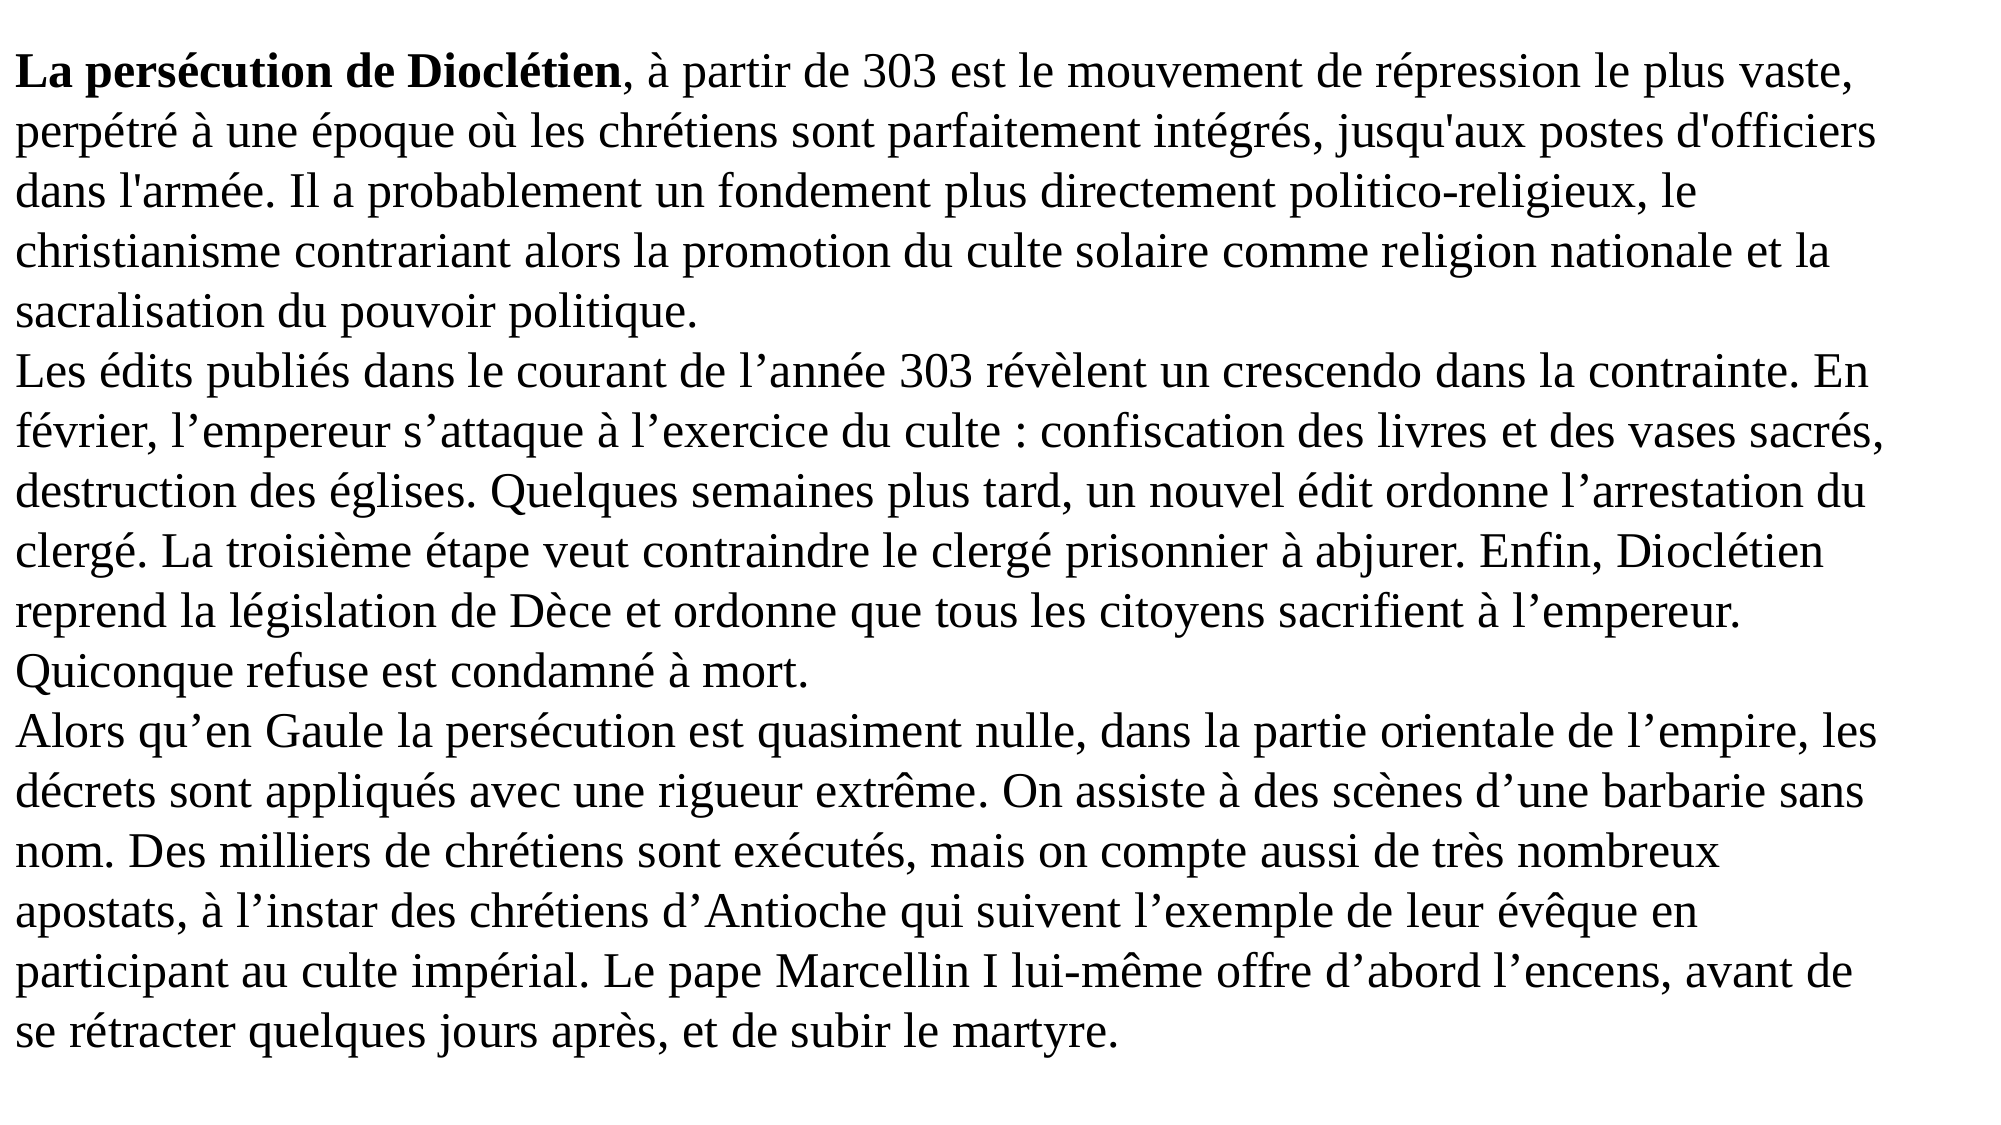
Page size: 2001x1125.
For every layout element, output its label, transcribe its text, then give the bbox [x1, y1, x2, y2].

text_box La persécution de Dioclétien, à partir de 303 est le mouvement de répression le plus vaste, perpétré à une époque où les chrétiens sont parfaitement intégrés, jusqu'aux postes d'officiers dans l'armée. Il a probablement un fondement plus directement politico-religieux, le christianisme contrariant alors la promotion du culte solaire comme religion nationale et la sacralisation du pouvoir politique. Les édits publiés dans le courant de l’année 303 révèlent un crescendo dans la contrainte. En février, l’empereur s’attaque à l’exercice du culte : confiscation des livres et des vases sacrés, destruction des églises. Quelques semaines plus tard, un nouvel édit ordonne l’arrestation du clergé. La troisième étape veut contraindre le clergé prisonnier à abjurer. Enfin, Dioclétien reprend la législation de Dèce et ordonne que tous les citoyens sacrifient à l’empereur. Quiconque refuse est condamné à mort. Alors qu’en Gaule la persécution est quasiment nulle, dans la partie orientale de l’empire, les décrets sont appliqués avec une rigueur extrême. On assiste à des scènes d’une barbarie sans nom. Des milliers de chrétiens sont exécutés, mais on compte aussi de très nombreux apostats, à l’instar des chrétiens d’Antioche qui suivent l’exemple de leur évêque en participant au culte impérial. Le pape Marcellin I lui-même offre d’abord l’encens, avant de se rétracter quelques jours après, et de subir le martyre. [0, 29, 1923, 1074]
